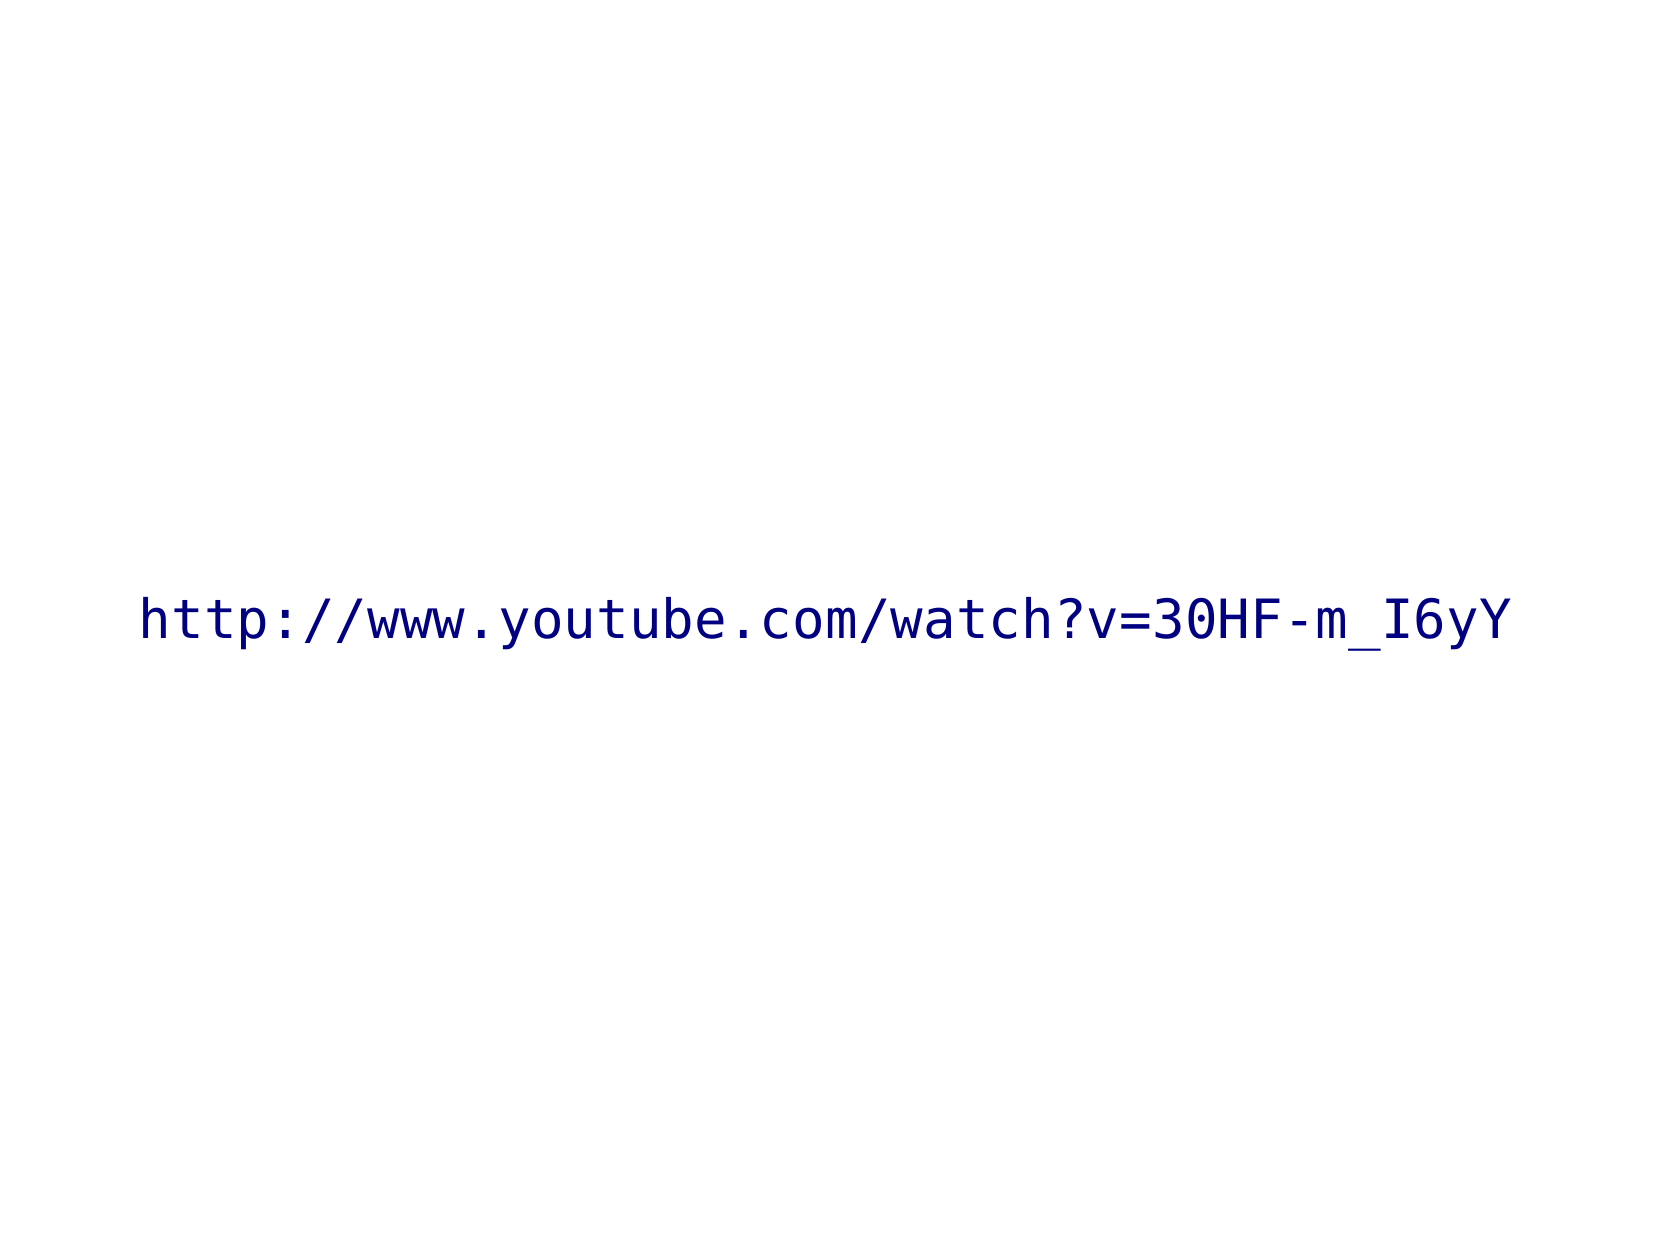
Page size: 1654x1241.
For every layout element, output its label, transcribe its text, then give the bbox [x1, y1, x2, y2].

text_box http://www.youtube.com/watch?v=30HF-m_I6yY [113, 581, 1539, 660]
